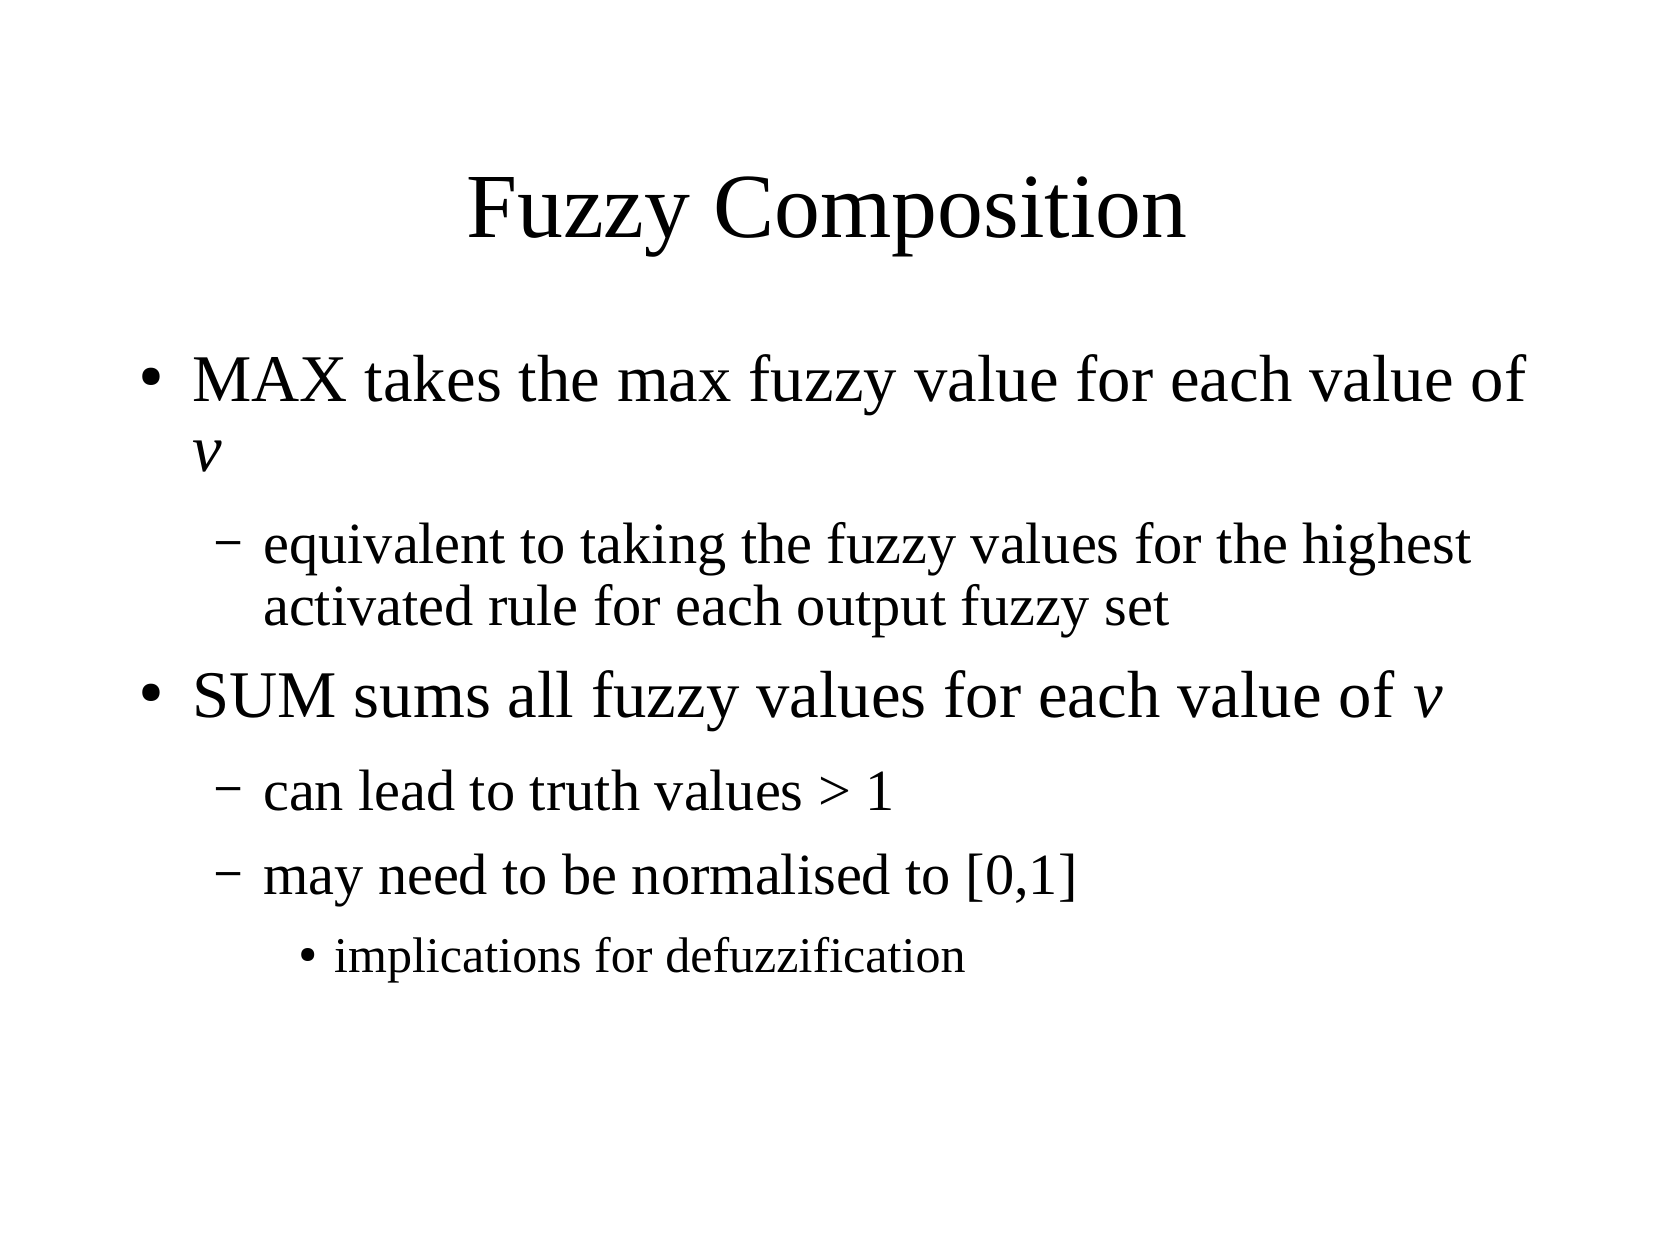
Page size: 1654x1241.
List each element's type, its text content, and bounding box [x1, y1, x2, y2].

list MAX takes the max fuzzy value for each value of v equivalent to taking the fuzzy values for the highest activated rule for each output fuzzy set SUM sums all fuzzy values for each value of v can lead to truth values > 1 may need to be normalised to [0,1] implications for defuzzification [121, 344, 1534, 1127]
title Fuzzy Composition [121, 102, 1534, 311]
